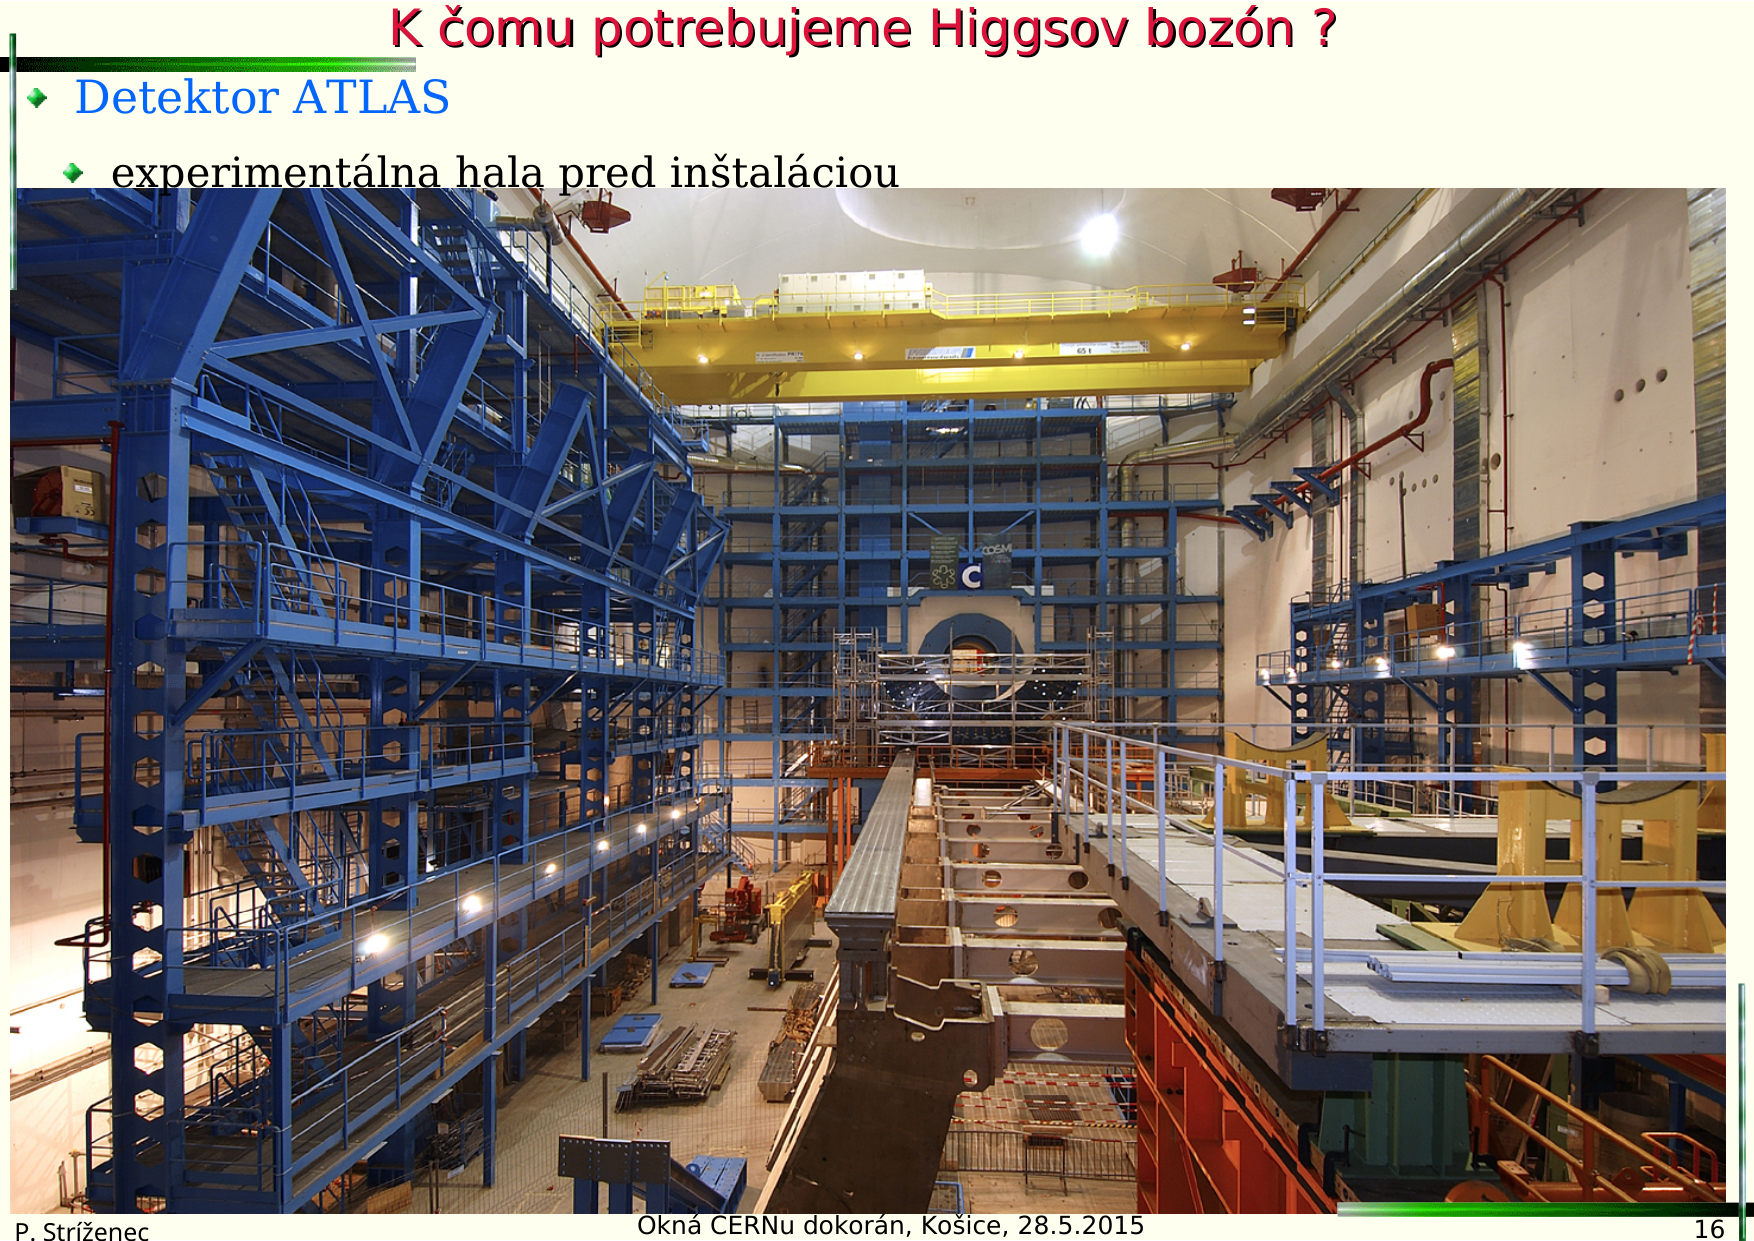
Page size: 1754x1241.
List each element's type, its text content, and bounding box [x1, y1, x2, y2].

text_box <number> [1693, 1215, 1742, 1241]
picture [1738, 983, 1754, 1241]
list Detektor ATLAS experimentálna hala pred inštaláciou [0, 71, 1736, 1200]
text_box P. Stríženec [0, 1214, 176, 1241]
text_box Okná CERNu dokorán, Košice, 28.5.2015 [637, 1211, 1176, 1241]
picture [10, 1200, 1738, 1217]
text_box K čomu potrebujeme Higgsov bozón ? [0, 0, 1741, 68]
